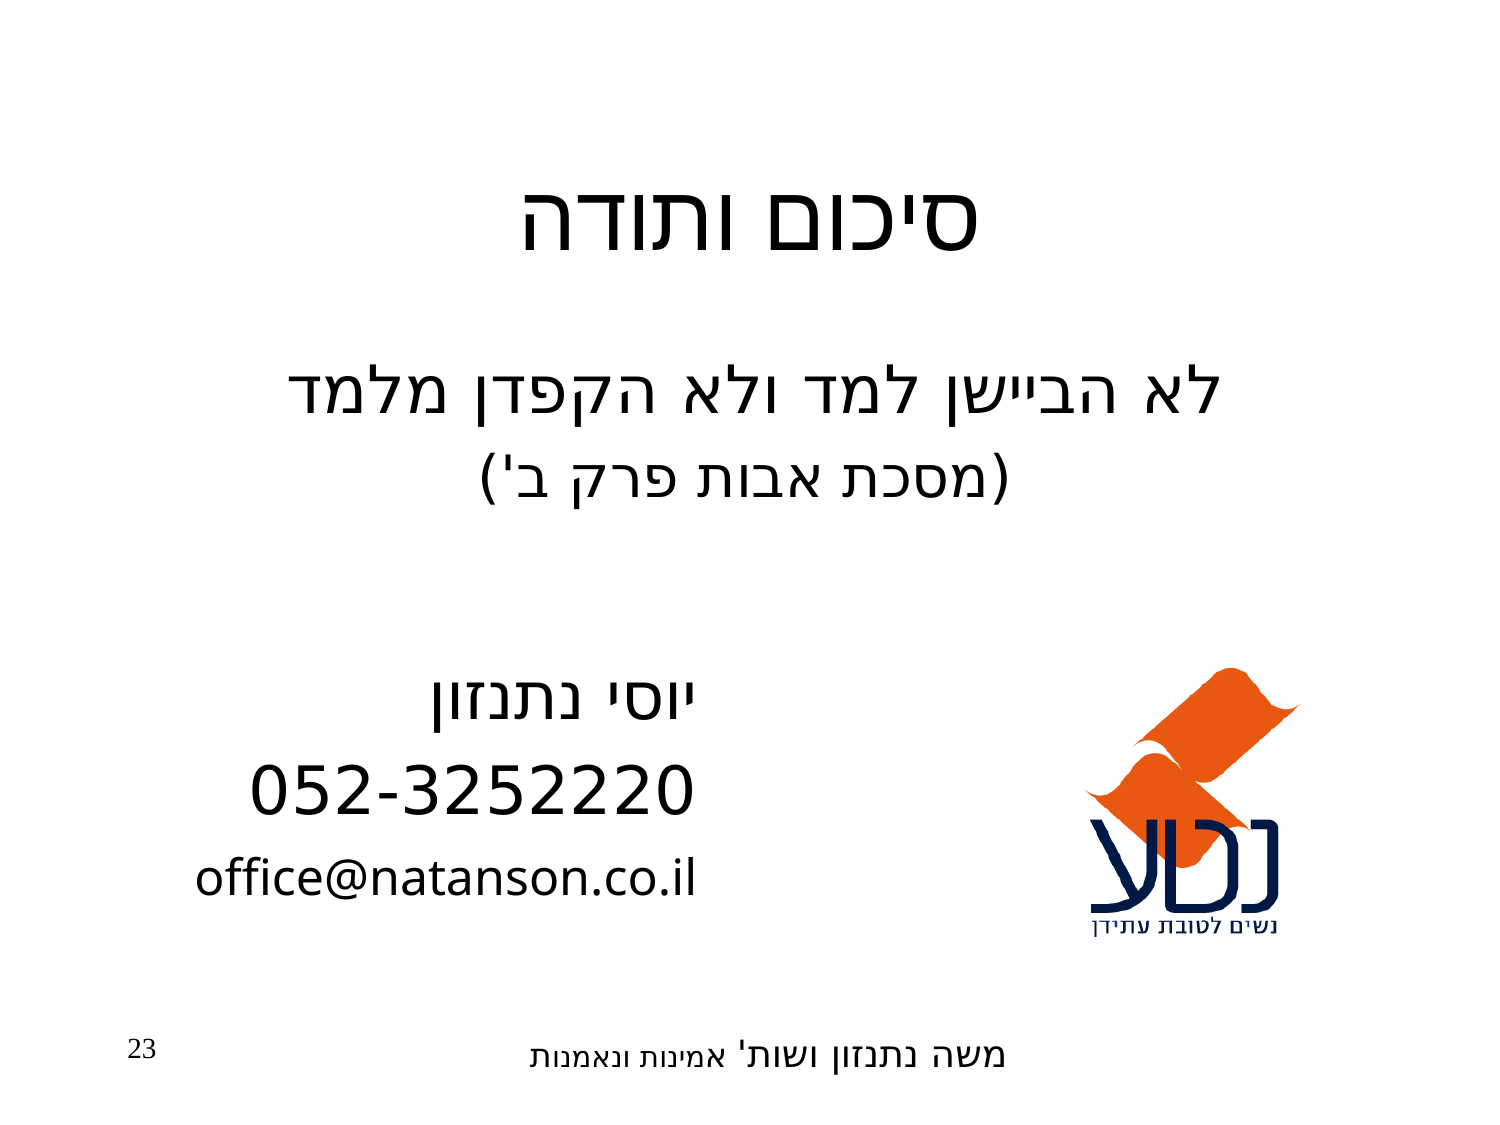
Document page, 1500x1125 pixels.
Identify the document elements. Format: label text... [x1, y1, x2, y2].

picture [1062, 649, 1329, 956]
text_box יוסי נתנזון 052-3252220 office@natanson.co.il [177, 650, 713, 925]
subtitle לא הביישן למד ולא הקפדן מלמד (מסכת אבות פרק ב') [206, 343, 1359, 532]
title סיכום ותודה [112, 124, 1388, 313]
